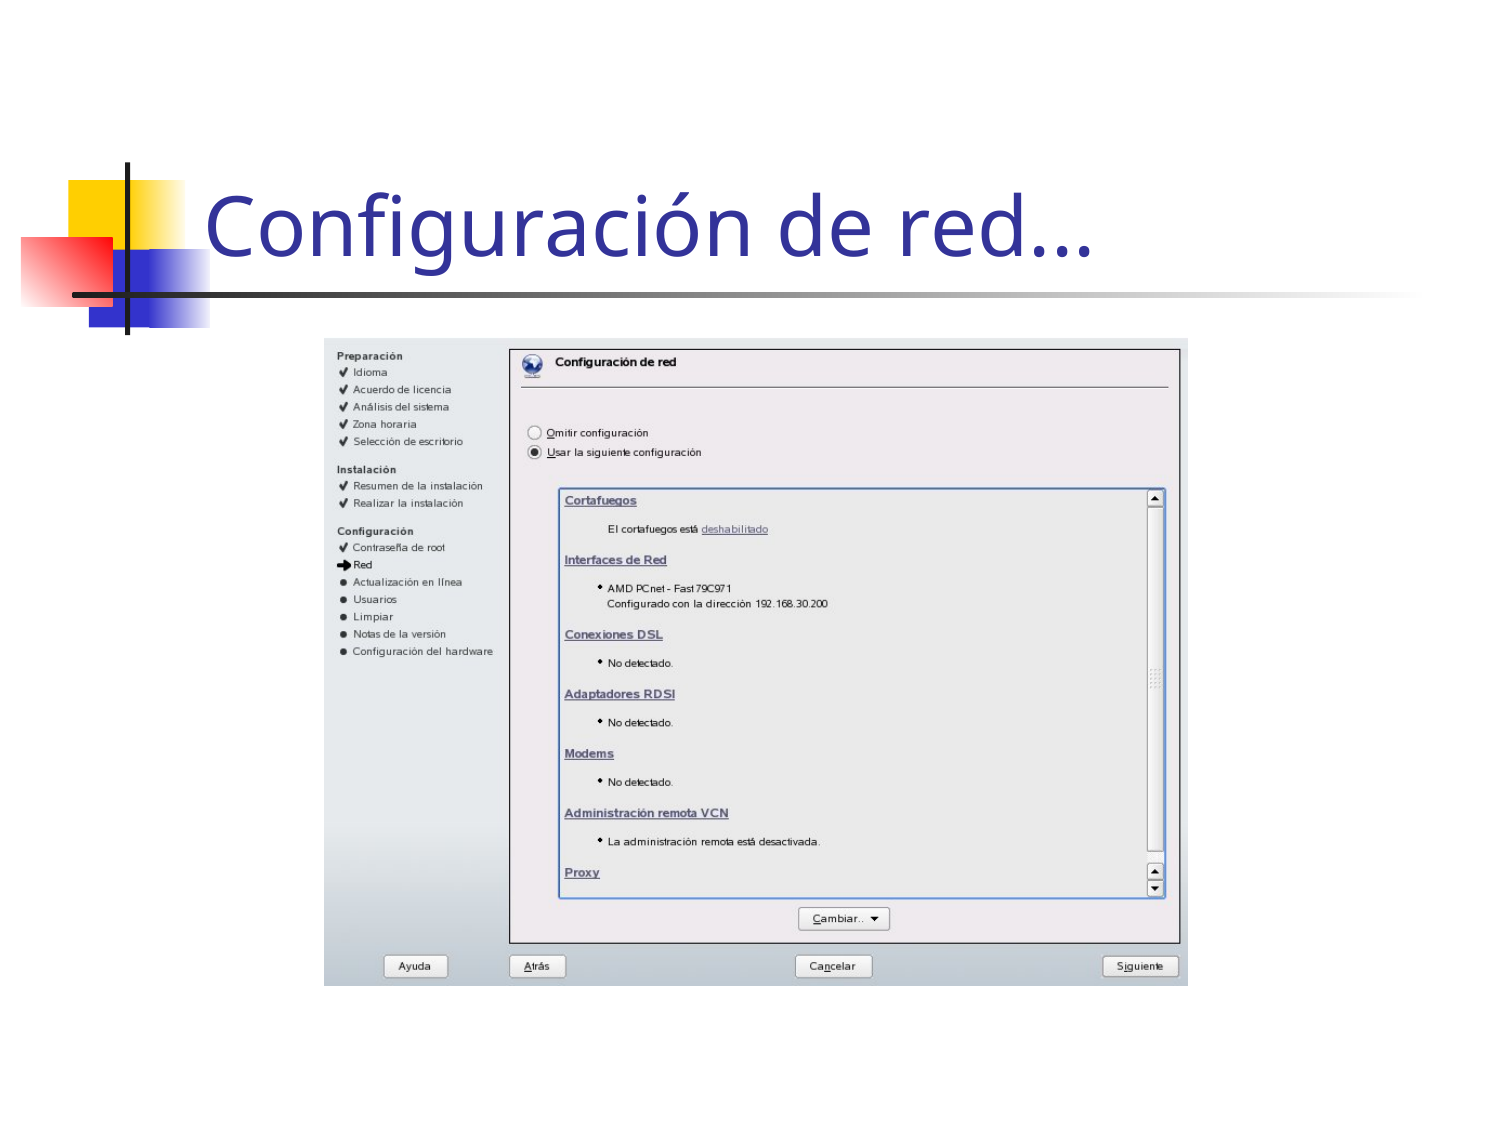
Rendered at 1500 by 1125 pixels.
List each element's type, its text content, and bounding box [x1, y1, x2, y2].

picture [324, 337, 1188, 986]
title Configuración de red... [188, 101, 1468, 289]
